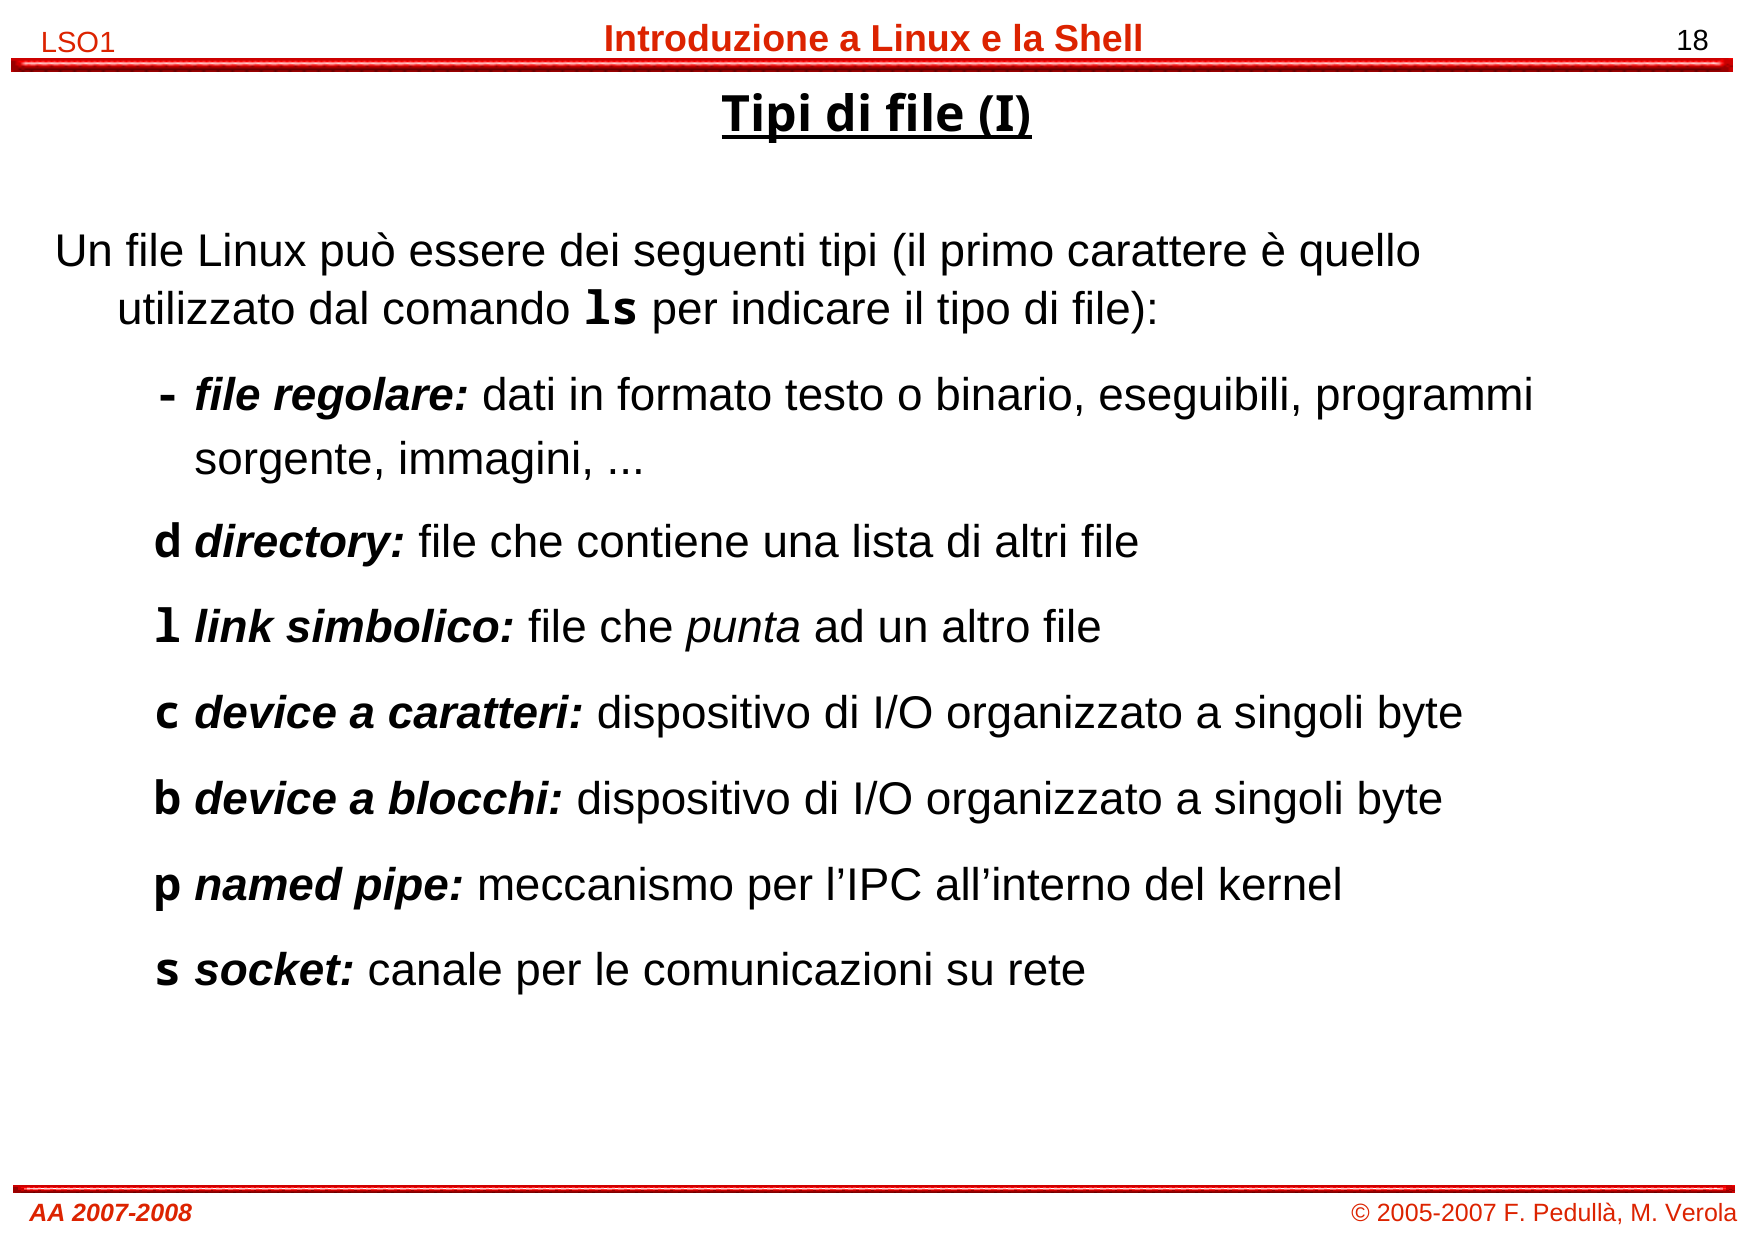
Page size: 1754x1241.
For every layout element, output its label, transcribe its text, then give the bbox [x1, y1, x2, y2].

picture [13, 1185, 1735, 1193]
picture [11, 58, 1733, 72]
title Tipi di file (I) [40, 66, 1714, 162]
list Un file Linux può essere dei seguenti tipi (il primo carattere è quello utilizzato dal comando ls per indicare il tipo di file): - file regolare: dati in formato testo o binario, eseguibili, programmi sorgente, immagini, ... d directory: file che contiene una lista di altri file l link simbolico: file che punta ad un altro file c device a caratteri: dispositivo di I/O organizzato a singoli byte b device a blocchi: dispositivo di I/O organizzato a singoli byte p named pipe: meccanismo per l’IPC all’interno del kernel s socket: canale per le comunicazioni su rete [54, 221, 1600, 980]
